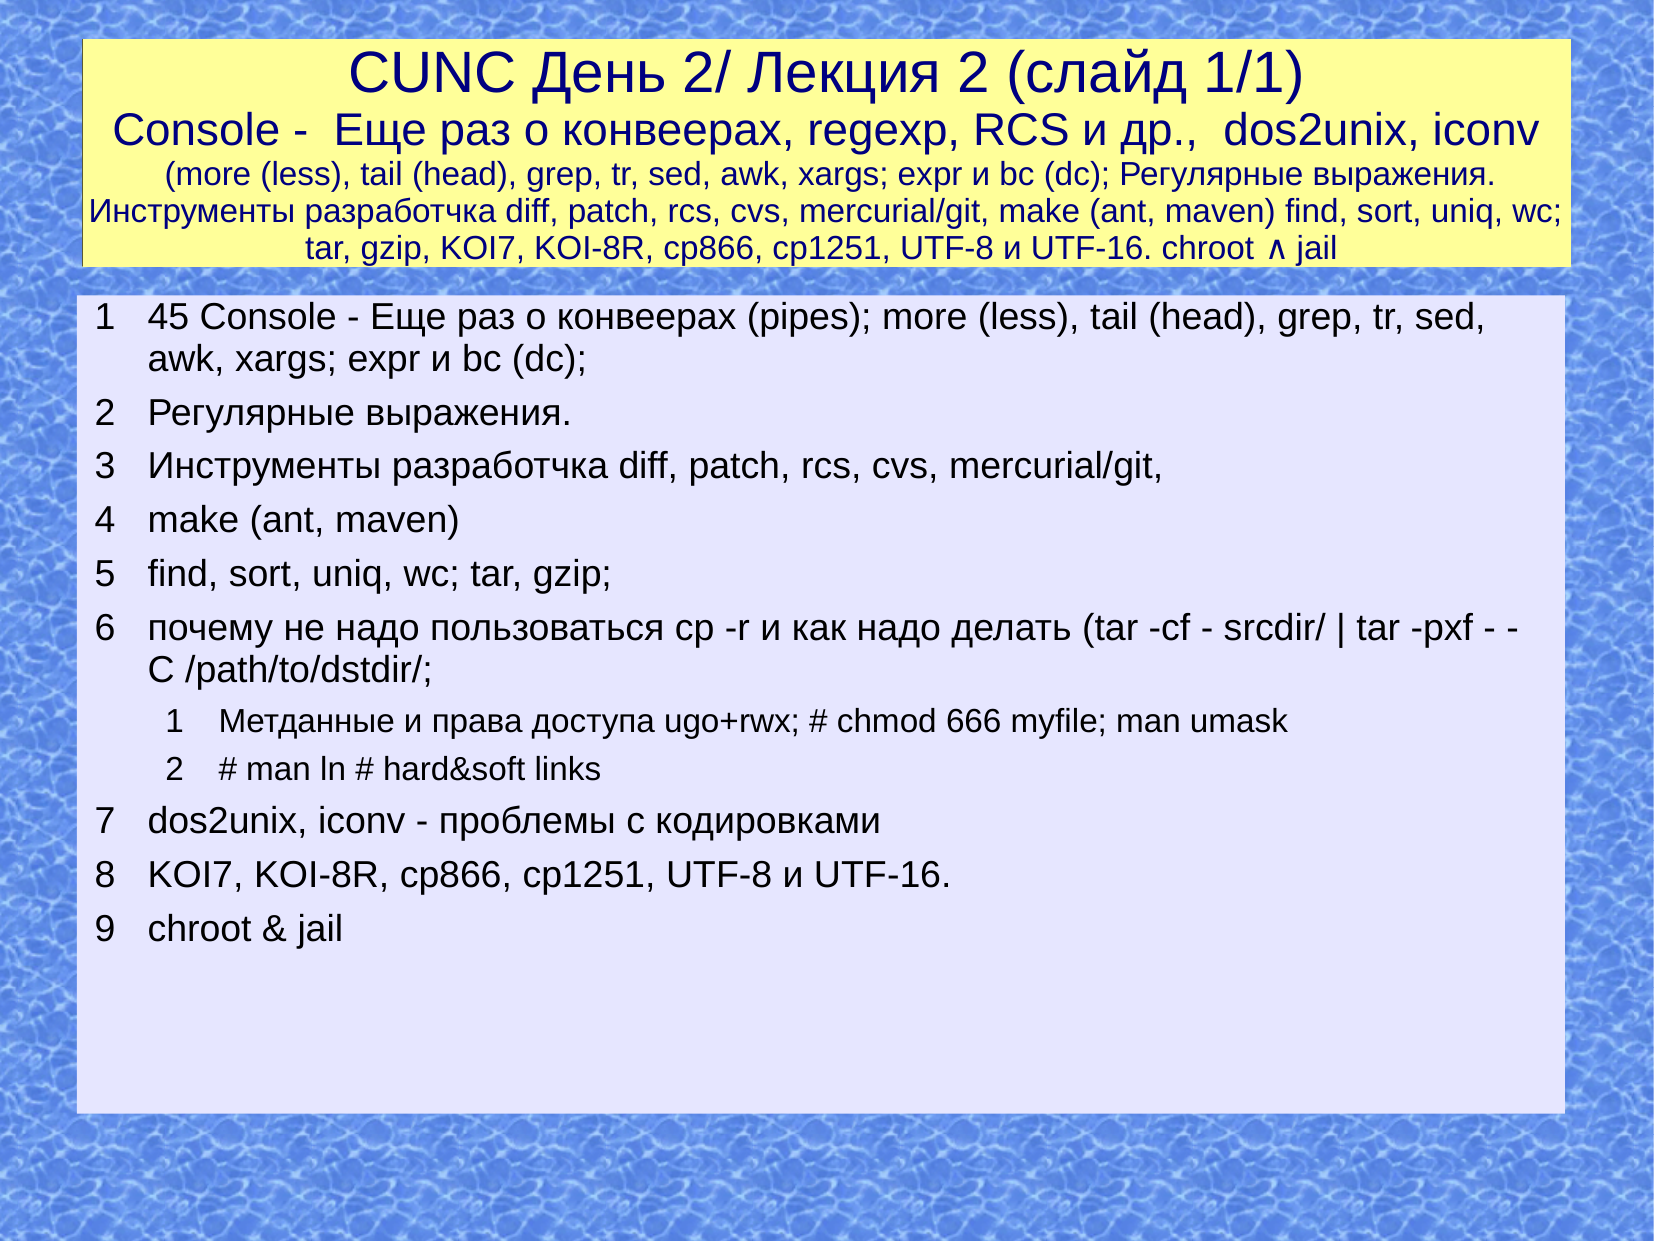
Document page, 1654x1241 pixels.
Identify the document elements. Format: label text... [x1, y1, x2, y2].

picture [0, 0, 1654, 1241]
list 45 Console - Еще раз о конвеерах (pipes); more (less), tail (head), grep, tr, sed, awk, xargs; expr и bc (dc); Регулярные выражения. Инструменты разработчка diff, patch, rcs, cvs, mercurial/git, make (ant, maven) find, sort, uniq, wc; tar, gzip; почему не надо пользоваться cp -r и как надо делать (tar -cf - srcdir/ | tar -pxf - -C /path/to/dstdir/; Метданные и права доступа ugo+rwx; # chmod 666 myfile; man umask # man ln # hard&soft links dos2unix, iconv - проблемы с кодировками KOI7, KOI-8R, cp866, cp1251, UTF-8 и UTF-16. chroot & jail [76, 295, 1565, 1114]
title CUNC День 2/ Лекция 2 (слайд 1/1) Console - Еще раз о конвеерах, regexp, RCS и др., dos2unix, iconv (more (less), tail (head), grep, tr, sed, awk, xargs; expr и bc (dc); Регулярные выражения. Инструменты разработчка diff, patch, rcs, cvs, mercurial/git, make (ant, maven) find, sort, uniq, wc; tar, gzip, KOI7, KOI-8R, cp866, cp1251, UTF-8 и UTF-16. chroot ∧ jail [82, 39, 1571, 267]
